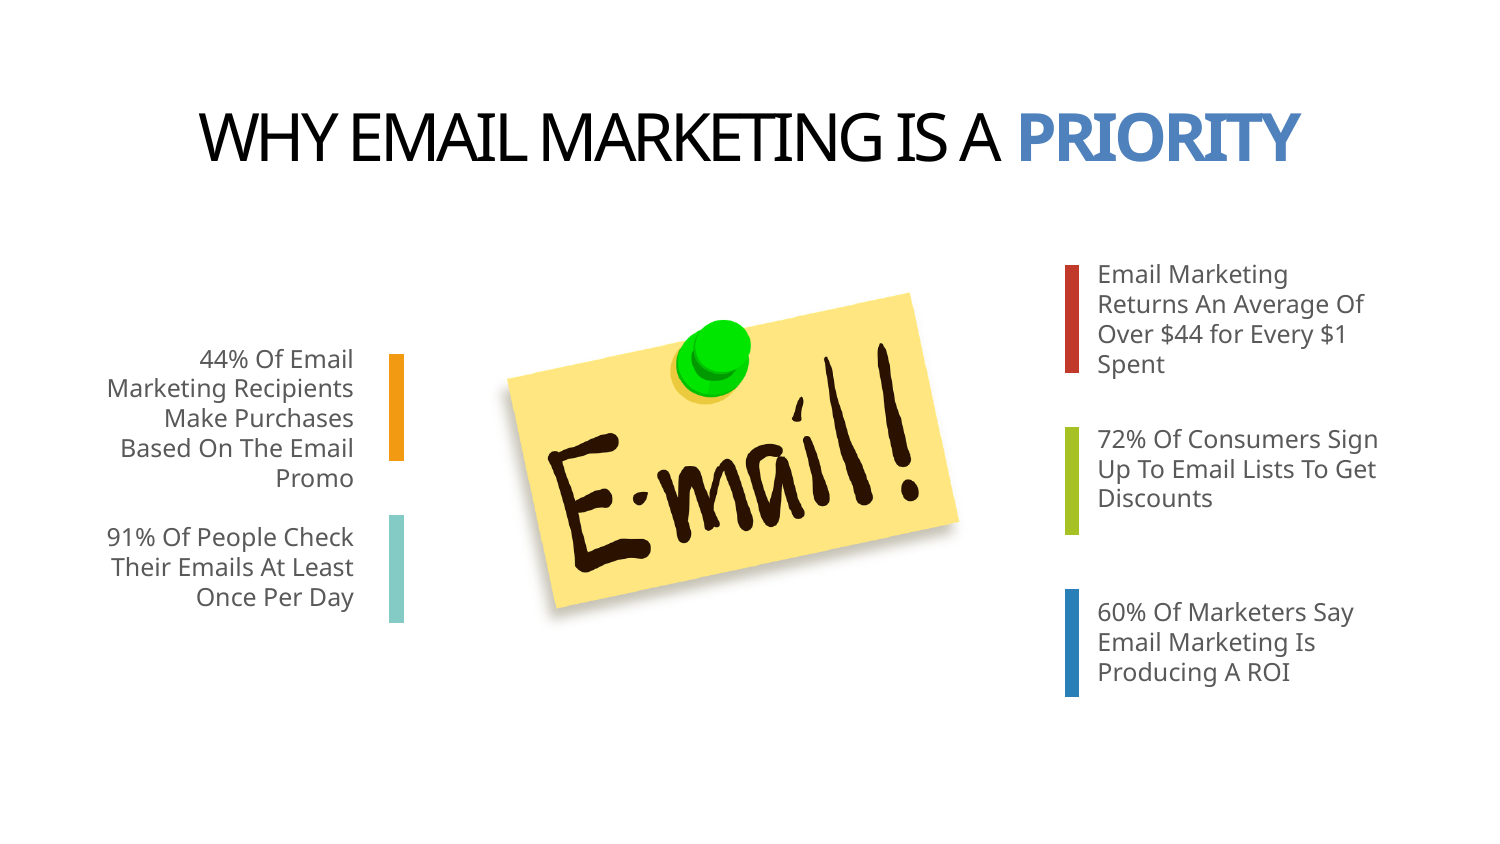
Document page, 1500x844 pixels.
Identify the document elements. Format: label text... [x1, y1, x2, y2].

text_box 72% Of Consumers Sign Up To Email Lists To Get Discounts [1083, 416, 1400, 521]
text_box [1065, 265, 1079, 373]
text_box 91% Of People Check Their Emails At Least Once Per Day [92, 514, 380, 619]
picture [487, 290, 968, 633]
text_box 60% Of Marketers Say Email Marketing Is Producing A ROI [1083, 589, 1400, 694]
text_box WHY EMAIL MARKETING IS A PRIORITY [0, 89, 1500, 165]
text_box [389, 515, 404, 623]
text_box 44% Of Email Marketing Recipients Make Purchases Based On The Email Promo [92, 336, 380, 500]
text_box [389, 354, 404, 461]
text_box [1065, 589, 1079, 697]
text_box Email Marketing Returns An Average Of Over $44 for Every $1 Spent [1083, 251, 1400, 386]
text_box [1065, 427, 1079, 535]
